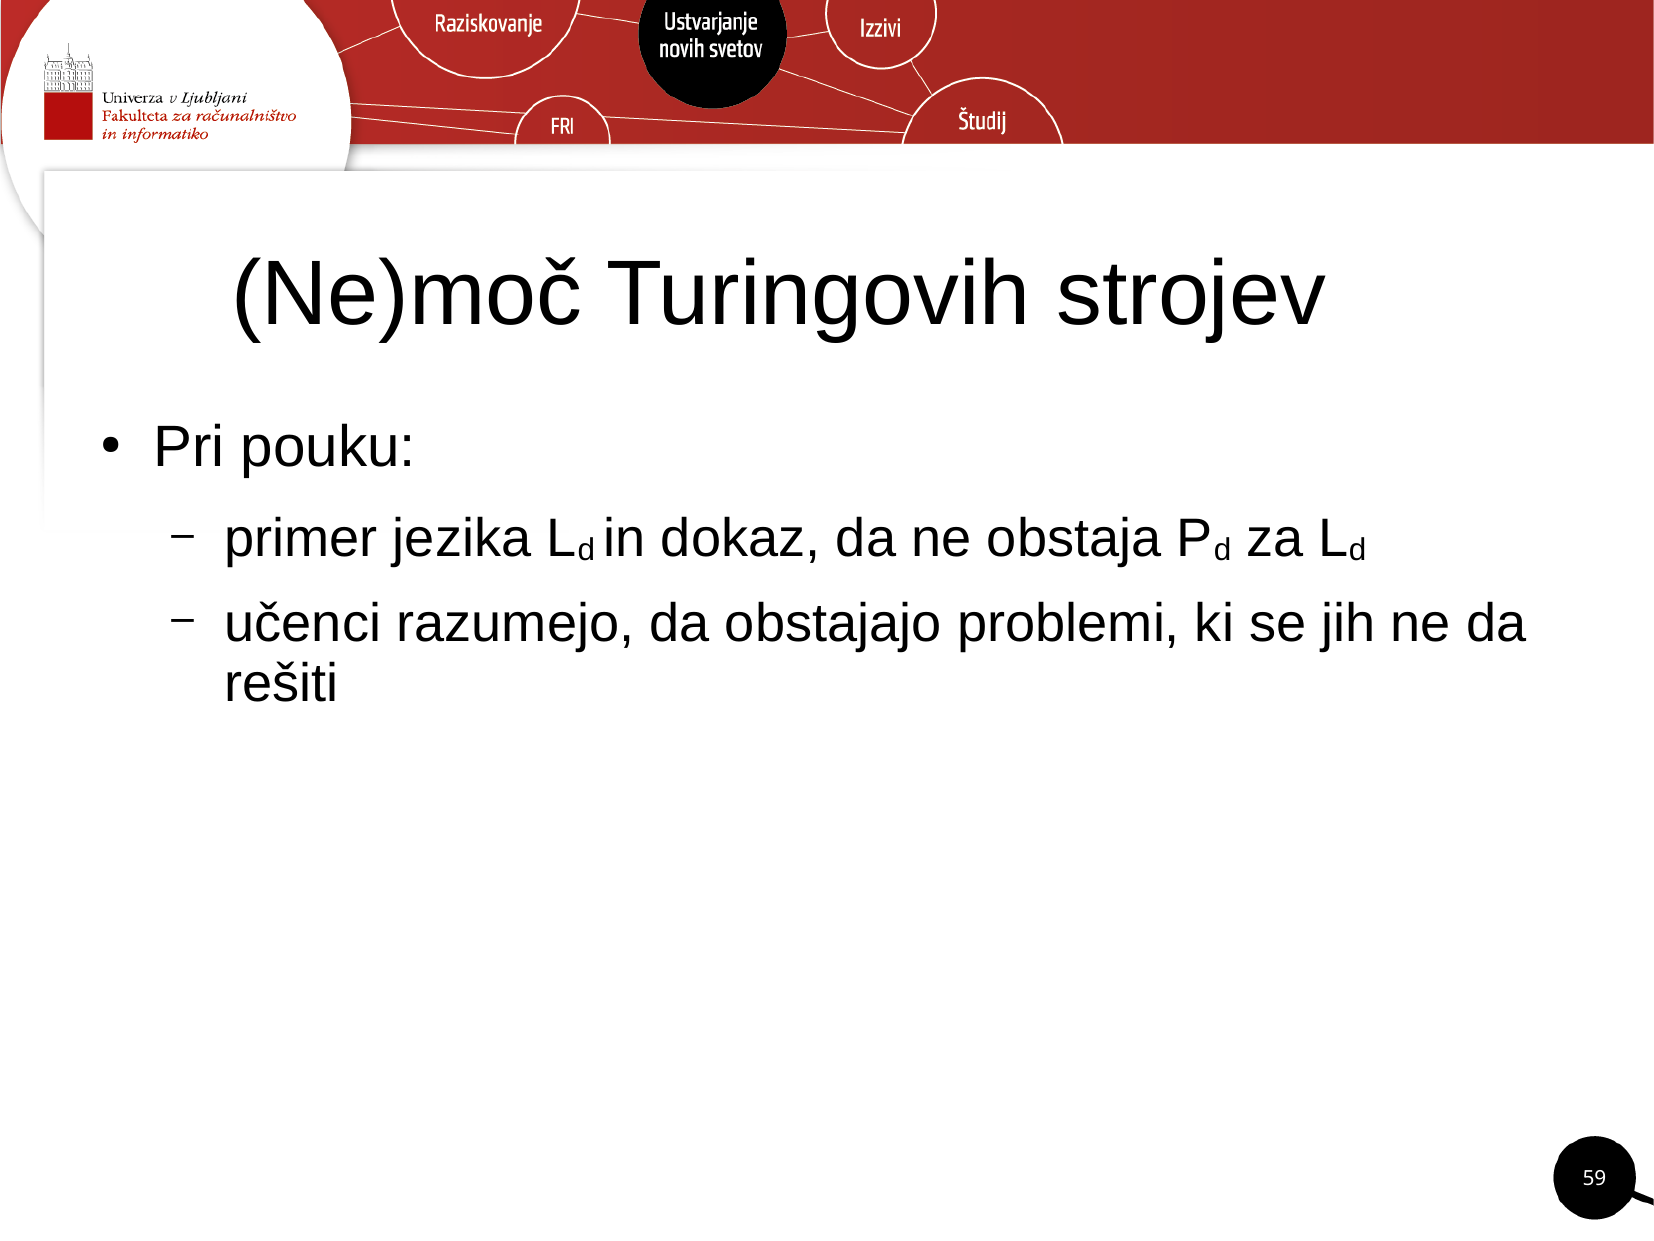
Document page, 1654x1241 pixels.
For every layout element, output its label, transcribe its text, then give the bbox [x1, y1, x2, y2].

list Pri pouku: primer jezika Ld in dokaz, da ne obstaja Pd za Ld učenci razumejo, da obstajajo problemi, ki se jih ne da rešiti [82, 413, 1538, 1158]
title (Ne)moč Turingovih strojev [35, 188, 1524, 397]
picture [0, 0, 1654, 1241]
text_box <številka> [1553, 1145, 1636, 1212]
